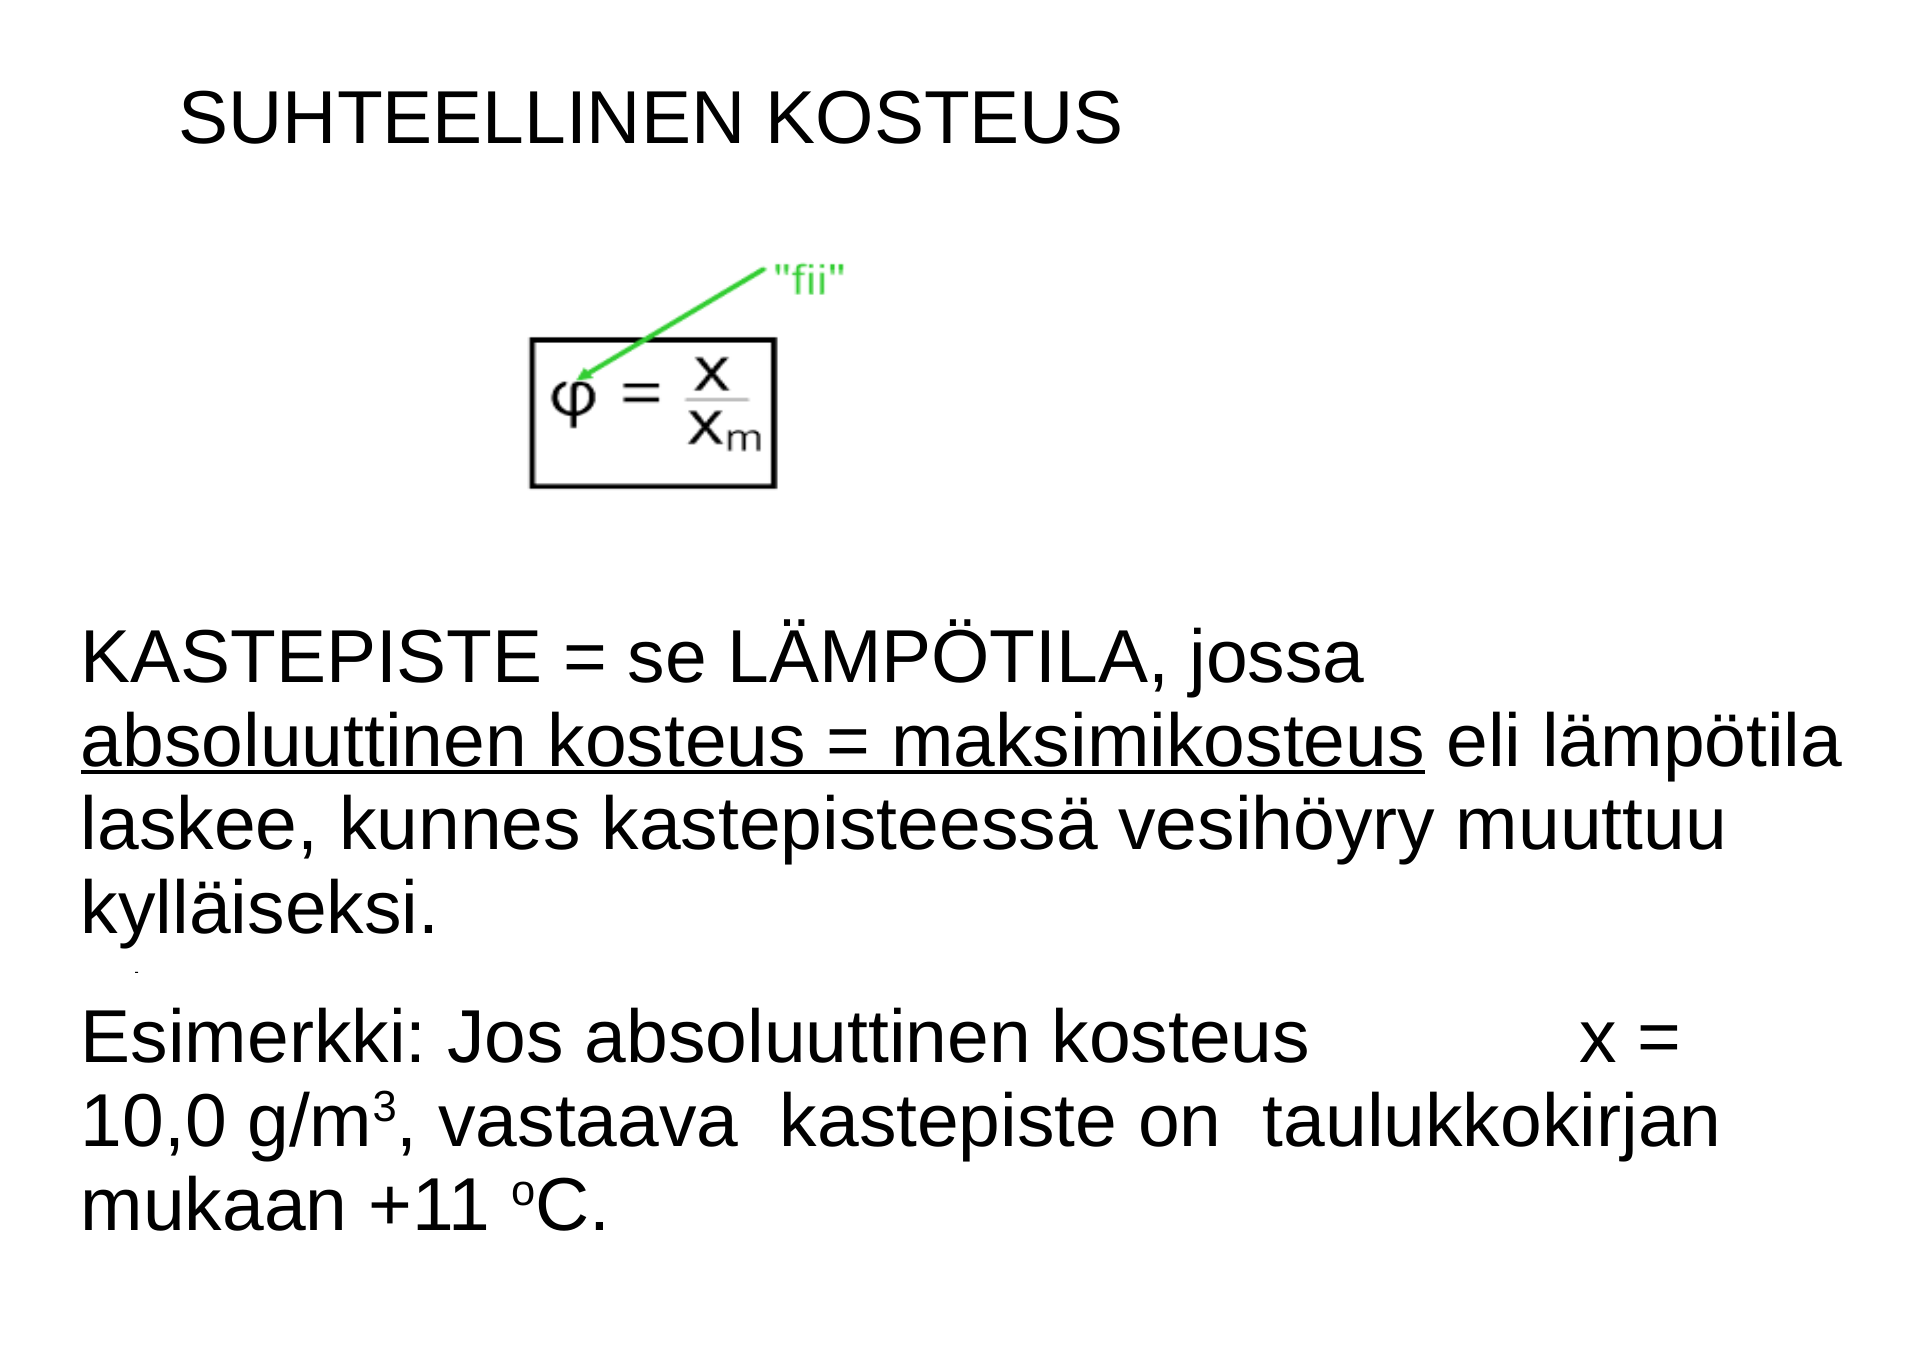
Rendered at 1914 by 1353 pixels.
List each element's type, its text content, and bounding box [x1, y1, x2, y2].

picture [466, 231, 889, 538]
chart [902, 732, 1039, 797]
text_box SUHTEELLINEN KOSTEUS [163, 64, 1736, 207]
chart [106, 908, 243, 973]
text_box KASTEPISTE = se LÄMPÖTILA, jossa absoluuttinen kosteus = maksimikosteus eli lämpötila laskee, kunnes kastepisteessä vesihöyry muuttuu kylläiseksi. Esimerkki: Jos absoluuttinen kosteus x = 10,0 g/m3, vastaava kastepiste on taulukkokirjan mukaan +11 oC. [66, 602, 1859, 1263]
